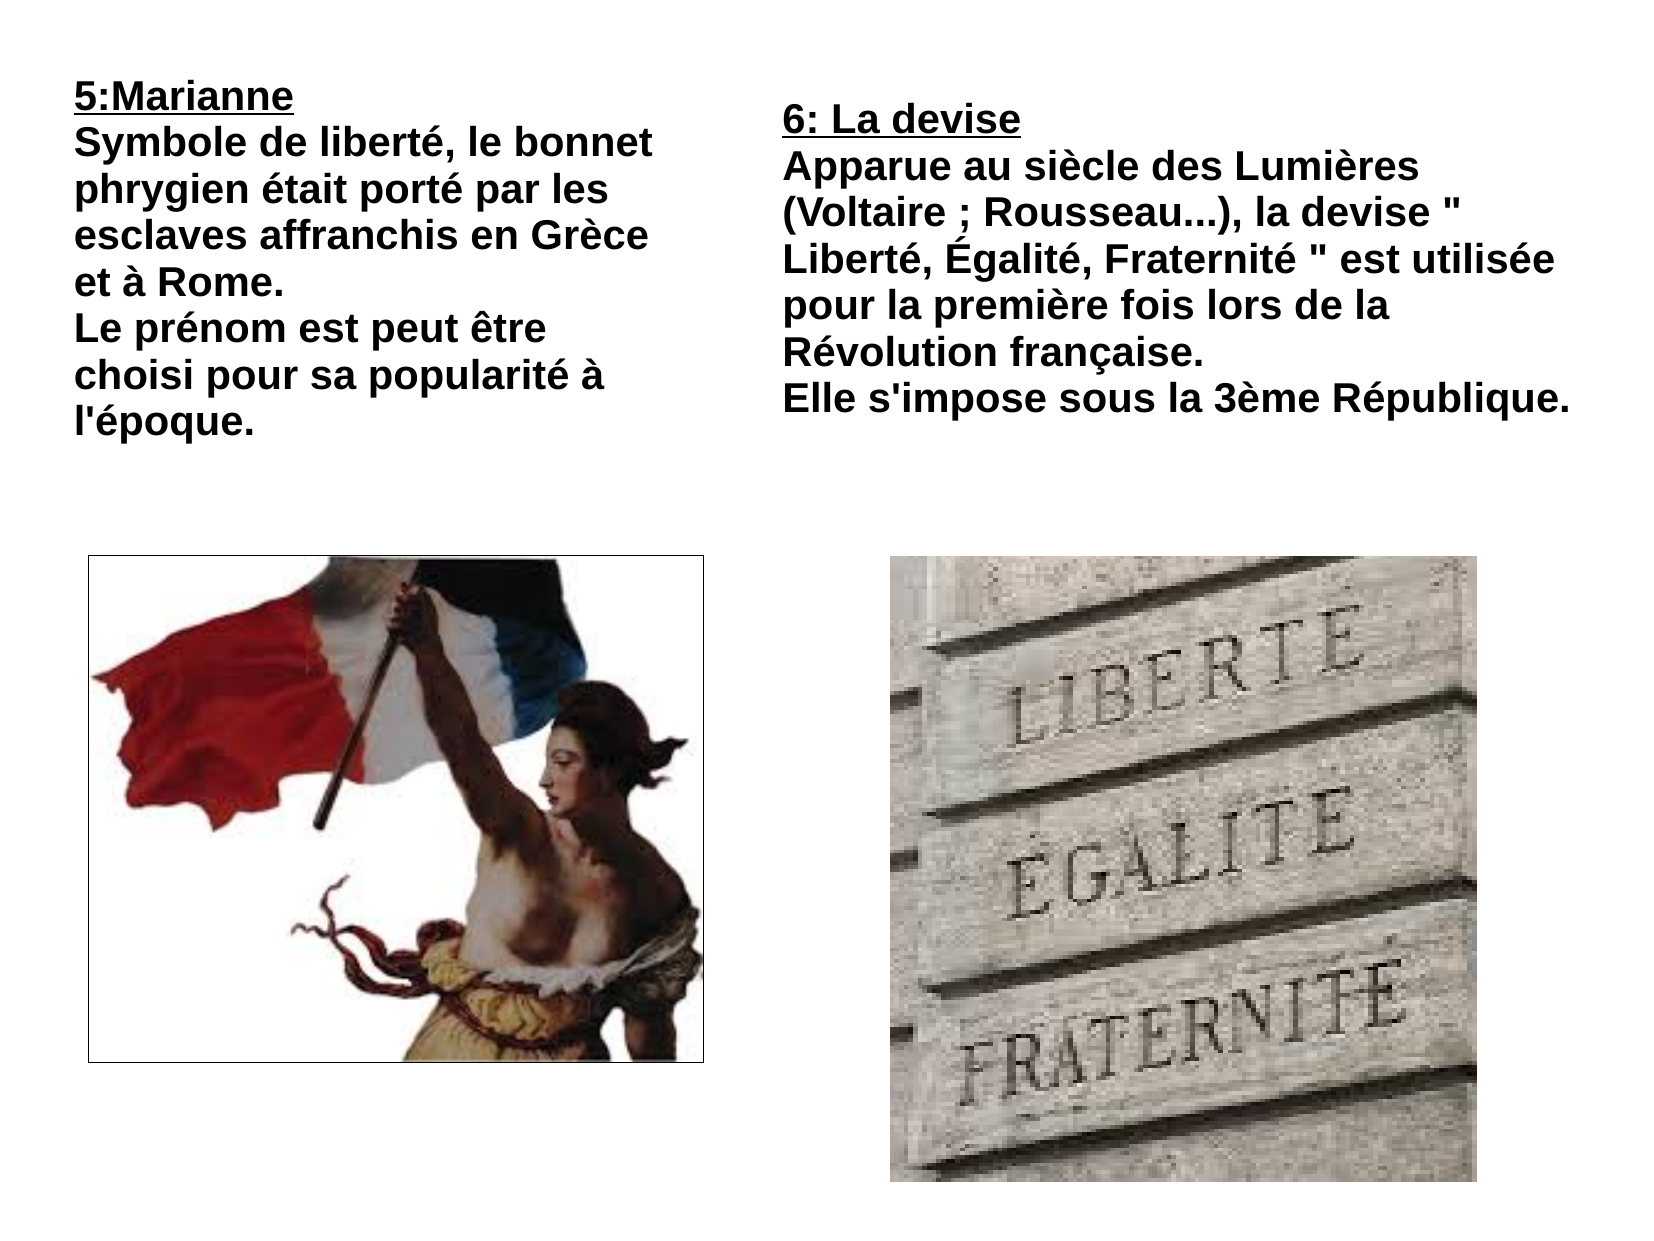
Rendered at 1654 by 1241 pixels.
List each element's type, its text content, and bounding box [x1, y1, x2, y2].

picture [88, 555, 704, 1063]
text_box 6: La devise Apparue au siècle des Lumières (Voltaire ; Rousseau...), la devise " Liberté, Égalité, Fraternité " est utilisée pour la première fois lors de la Révolution française. Elle s'impose sous la 3ème République. [767, 88, 1591, 646]
picture [890, 556, 1477, 1182]
text_box 5:Marianne Symbole de liberté, le bonnet phrygien était porté par les esclaves affranchis en Grèce et à Rome. Le prénom est peut être choisi pour sa popularité à l'époque. [59, 65, 679, 502]
